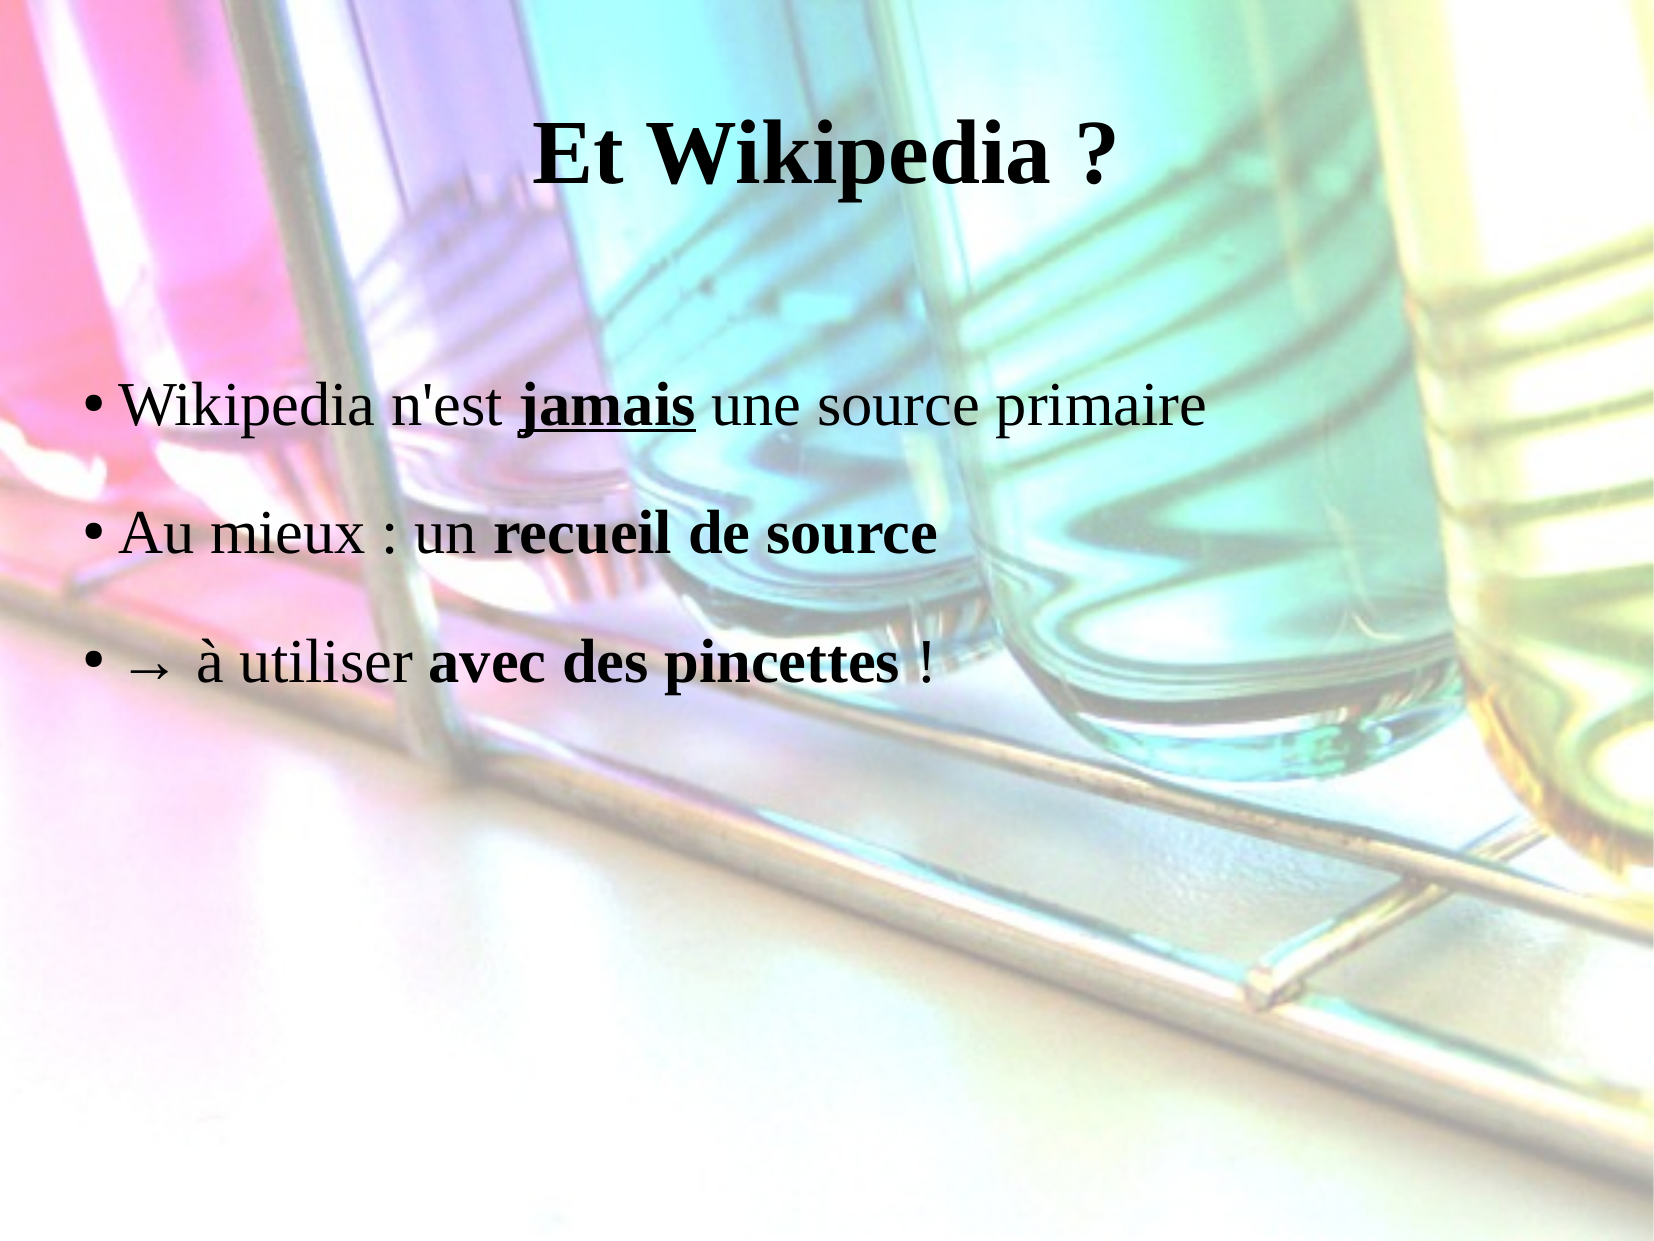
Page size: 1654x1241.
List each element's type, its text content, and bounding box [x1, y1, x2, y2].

picture [0, 0, 1654, 1241]
title Et Wikipedia ? [82, 49, 1571, 257]
text_box Wikipedia n'est jamais une source primaire Au mieux : un recueil de source → à utiliser avec des pincettes ! [82, 369, 1512, 696]
